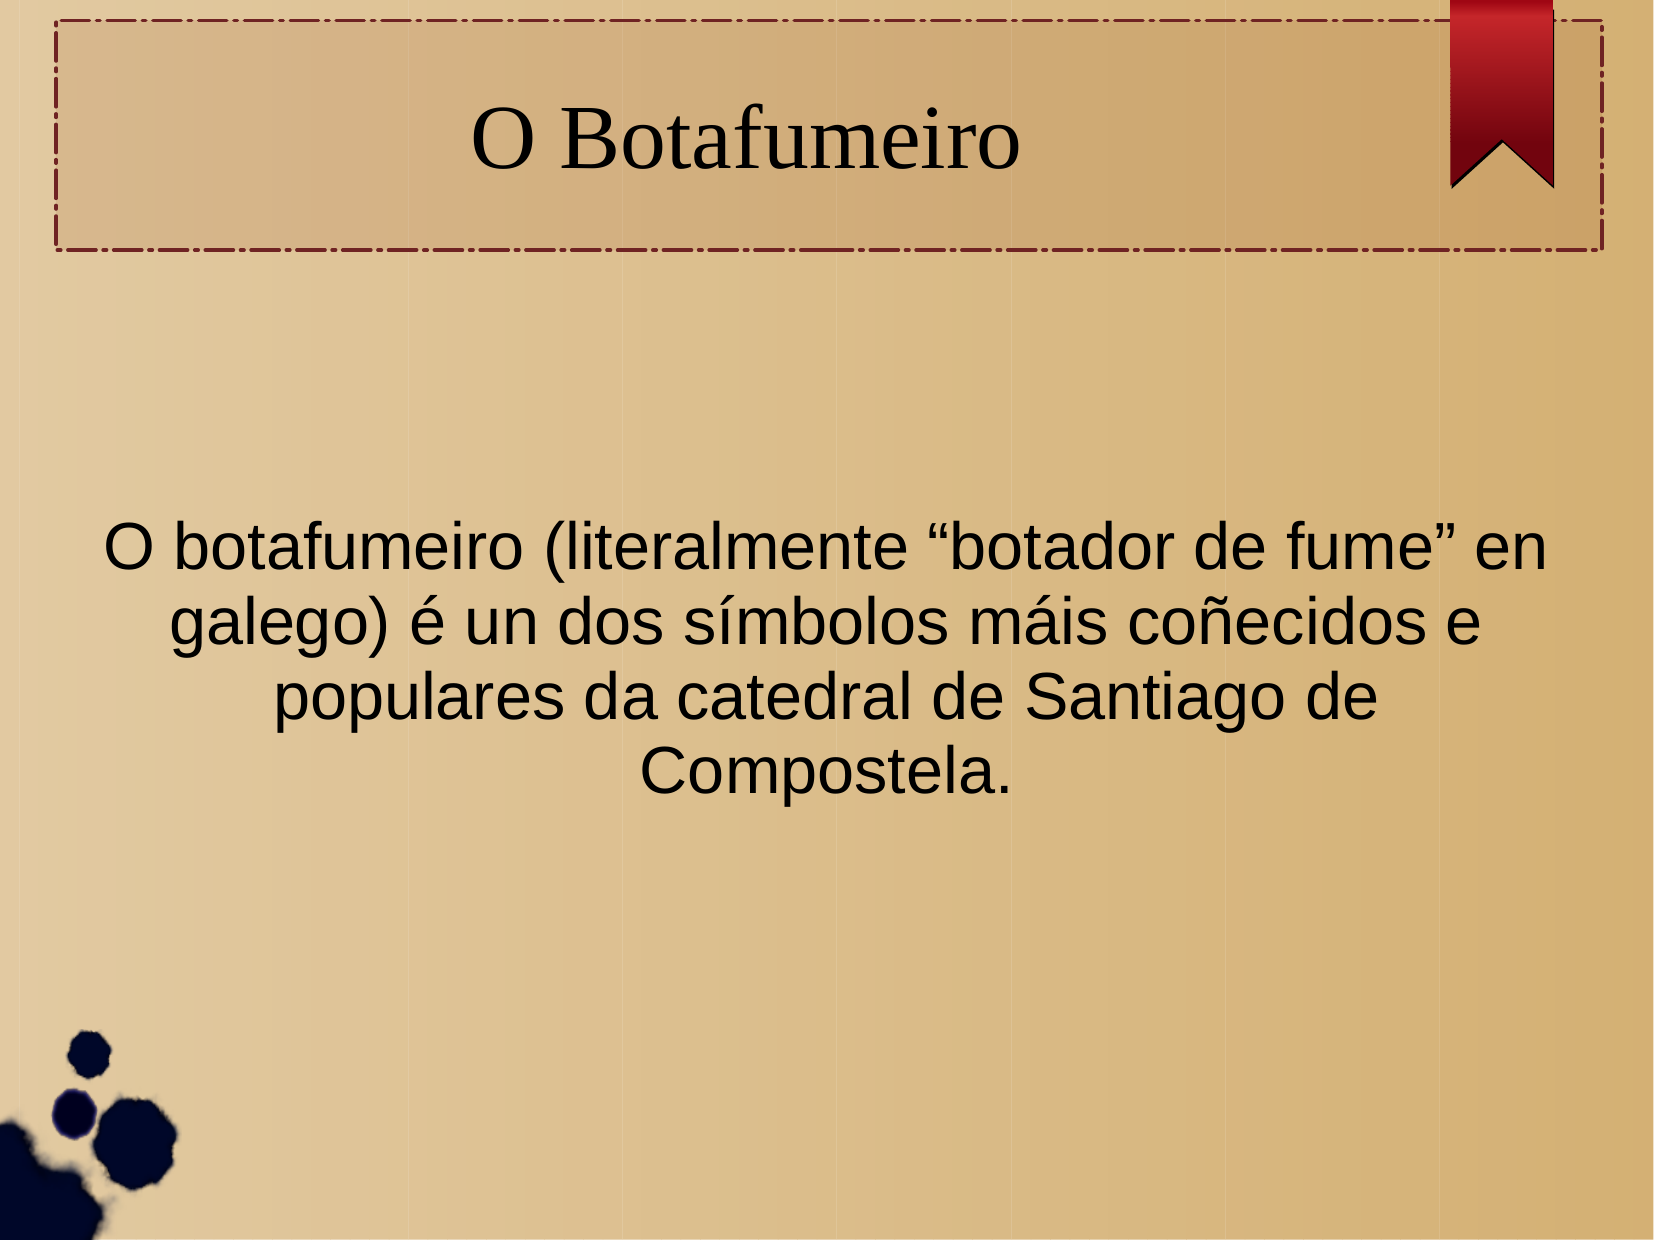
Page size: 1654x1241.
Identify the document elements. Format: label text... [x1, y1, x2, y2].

subtitle O botafumeiro (literalmente “botador de fume” en galego) é un dos símbolos máis coñecidos e populares da catedral de Santiago de Compostela. [82, 299, 1571, 1019]
title O Botafumeiro [82, 47, 1412, 229]
